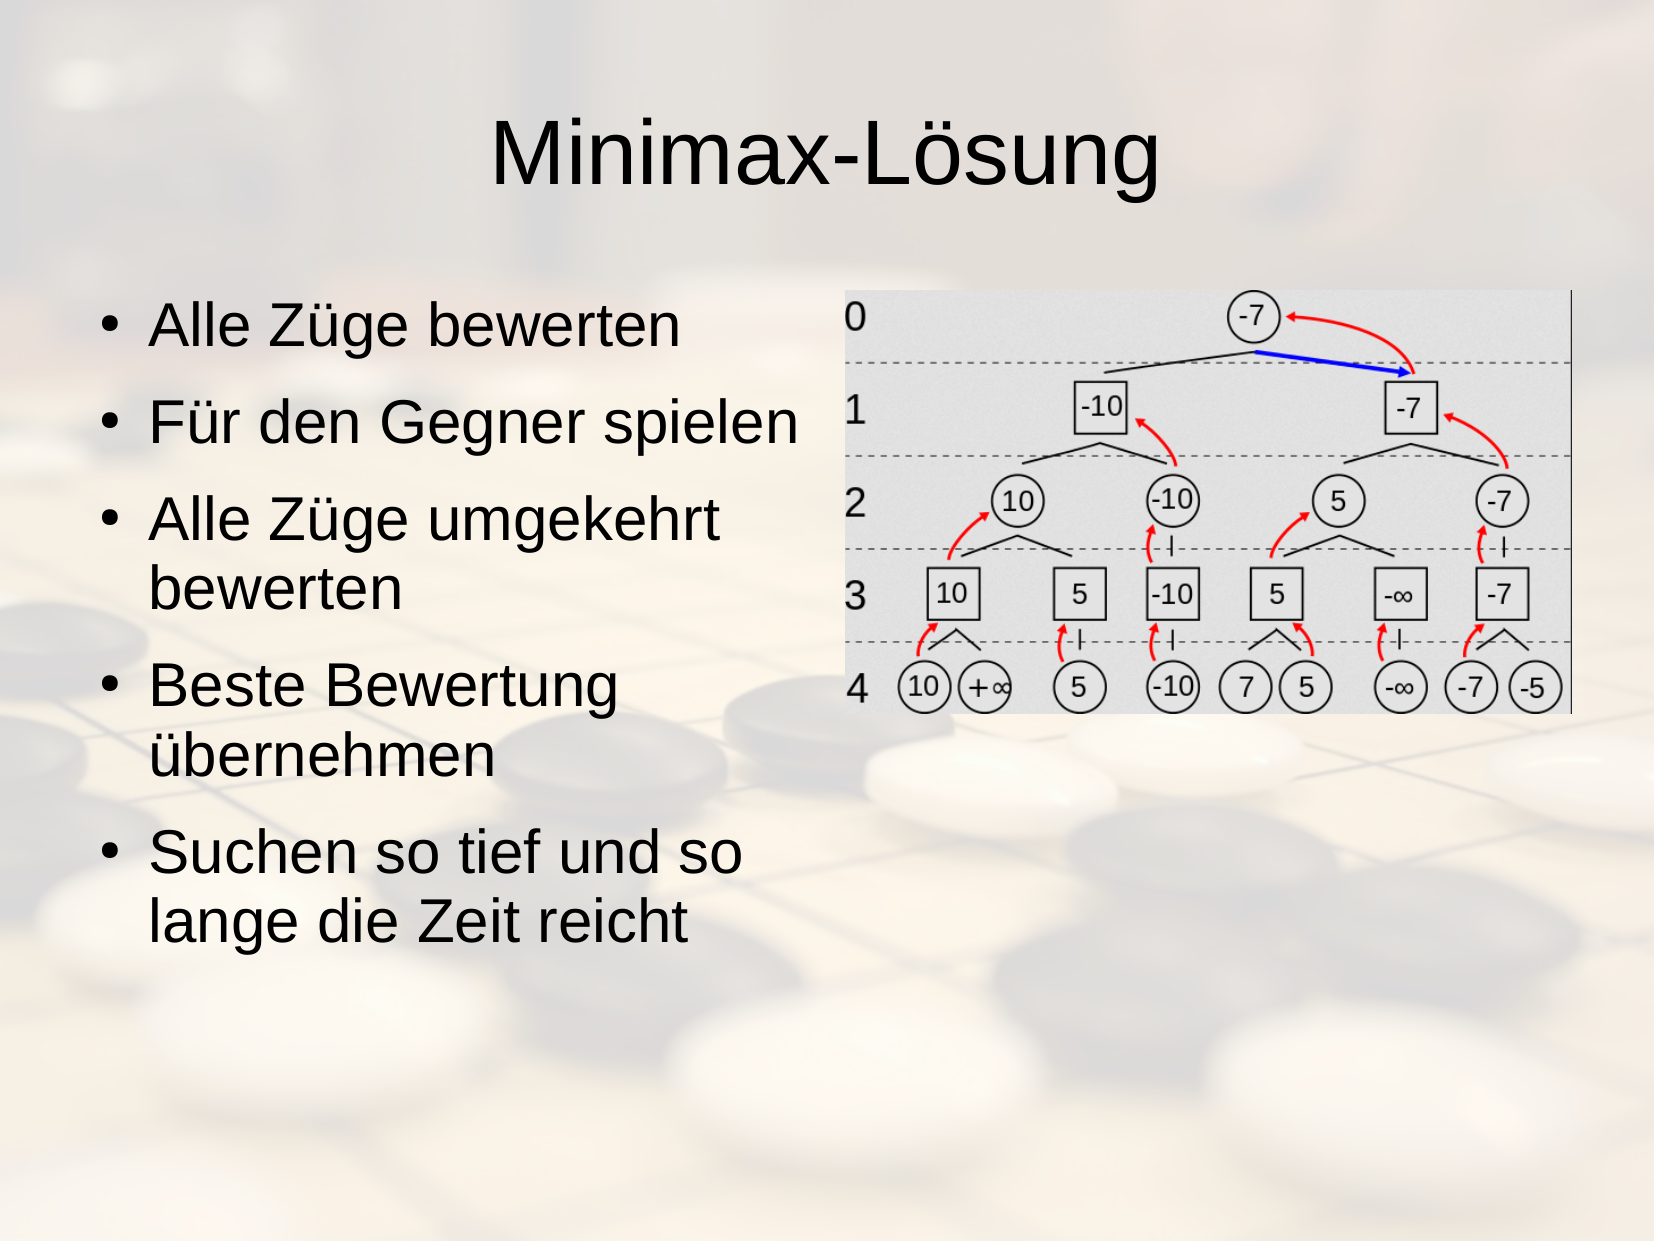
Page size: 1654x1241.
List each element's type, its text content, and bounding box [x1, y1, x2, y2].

list Alle Züge bewerten Für den Gegner spielen Alle Züge umgekehrt bewerten Beste Bewertung übernehmen Suchen so tief und so lange die Zeit reicht [82, 290, 809, 1010]
picture [845, 290, 1572, 714]
title Minimax-Lösung [82, 49, 1571, 257]
